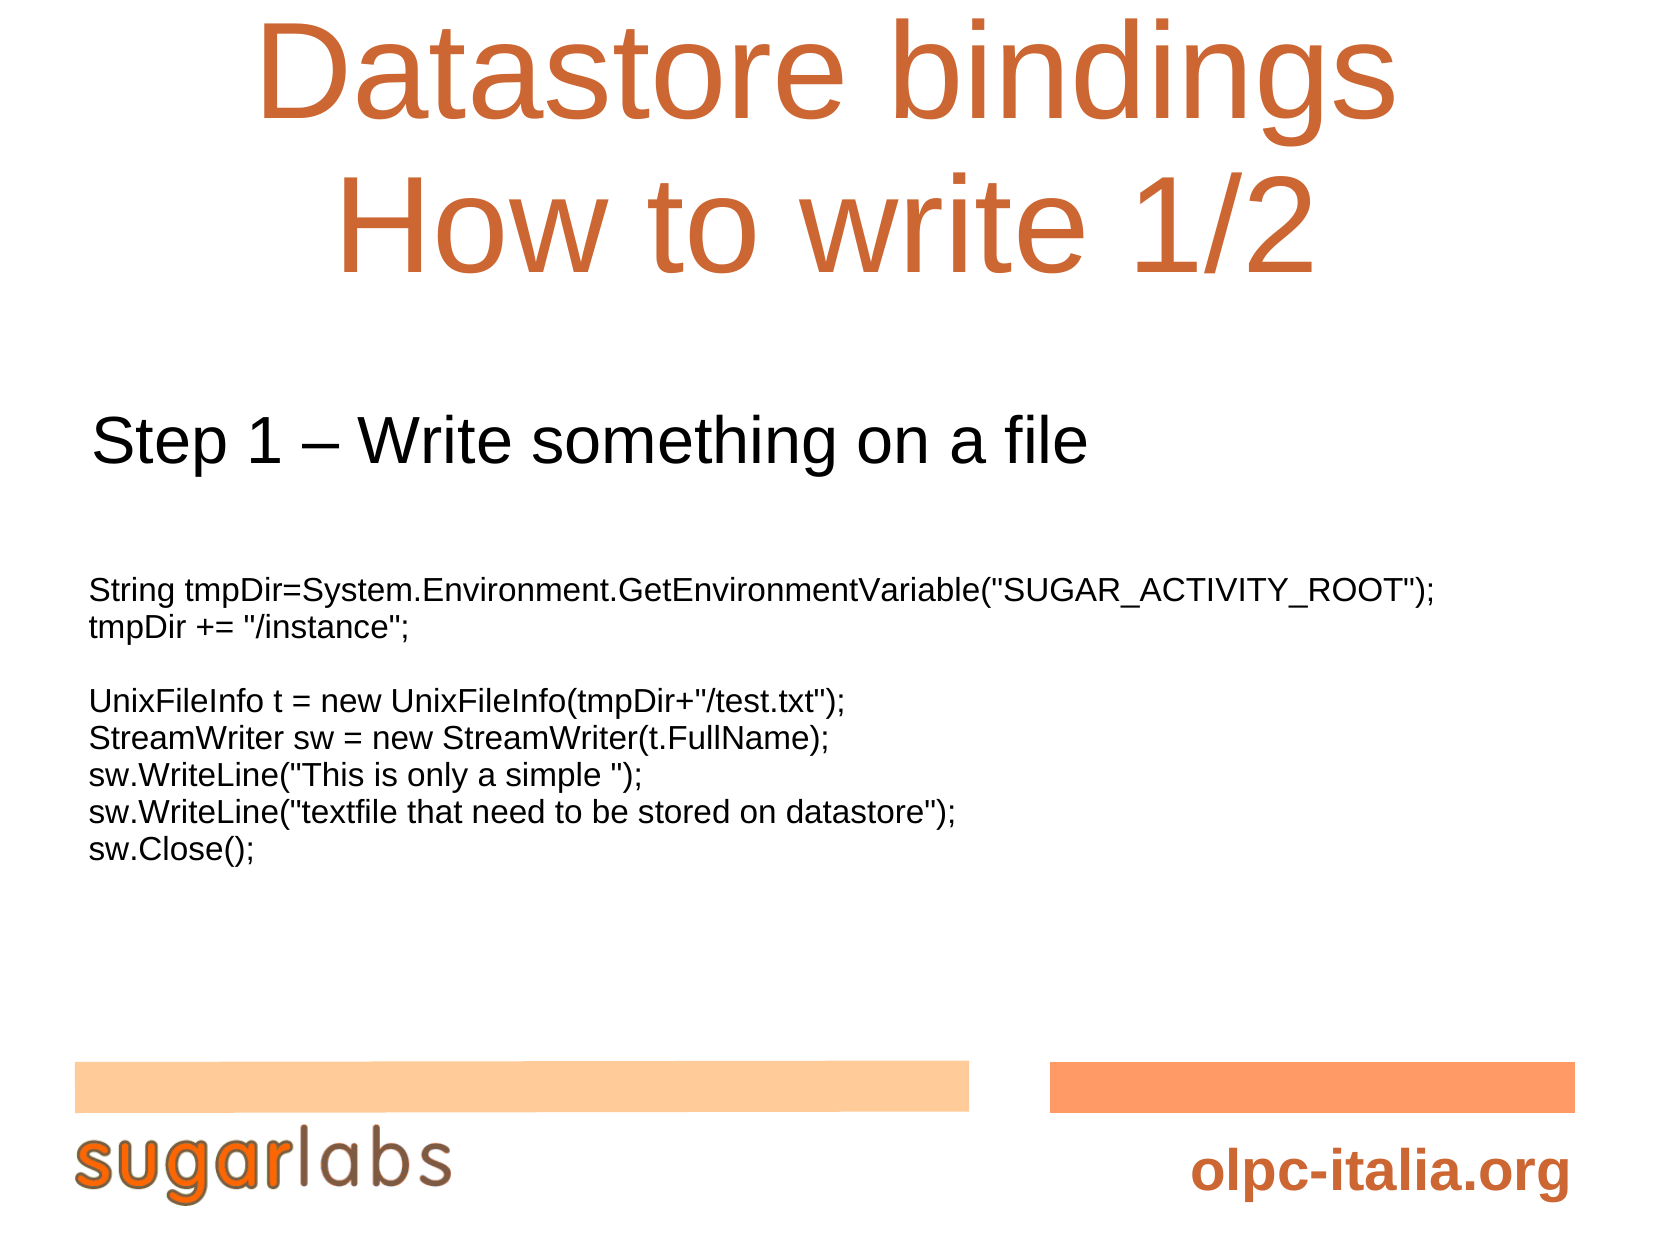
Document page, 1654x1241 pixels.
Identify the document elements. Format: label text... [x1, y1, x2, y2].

text_box Step 1 – Write something on a file [76, 395, 1554, 544]
title Datastore bindings How to write 1/2 [59, 0, 1595, 302]
subtitle String tmpDir=System.Environment.GetEnvironmentVariable("SUGAR_ACTIVITY_ROOT"); tmpDir += "/instance"; UnixFileInfo t = new UnixFileInfo(tmpDir+"/test.txt"); StreamWriter sw = new StreamWriter(t.FullName); sw.WriteLine("This is only a simple "); sw.WriteLine("textfile that need to be stored on datastore"); sw.Close(); [88, 354, 1577, 1123]
picture [75, 1124, 451, 1206]
